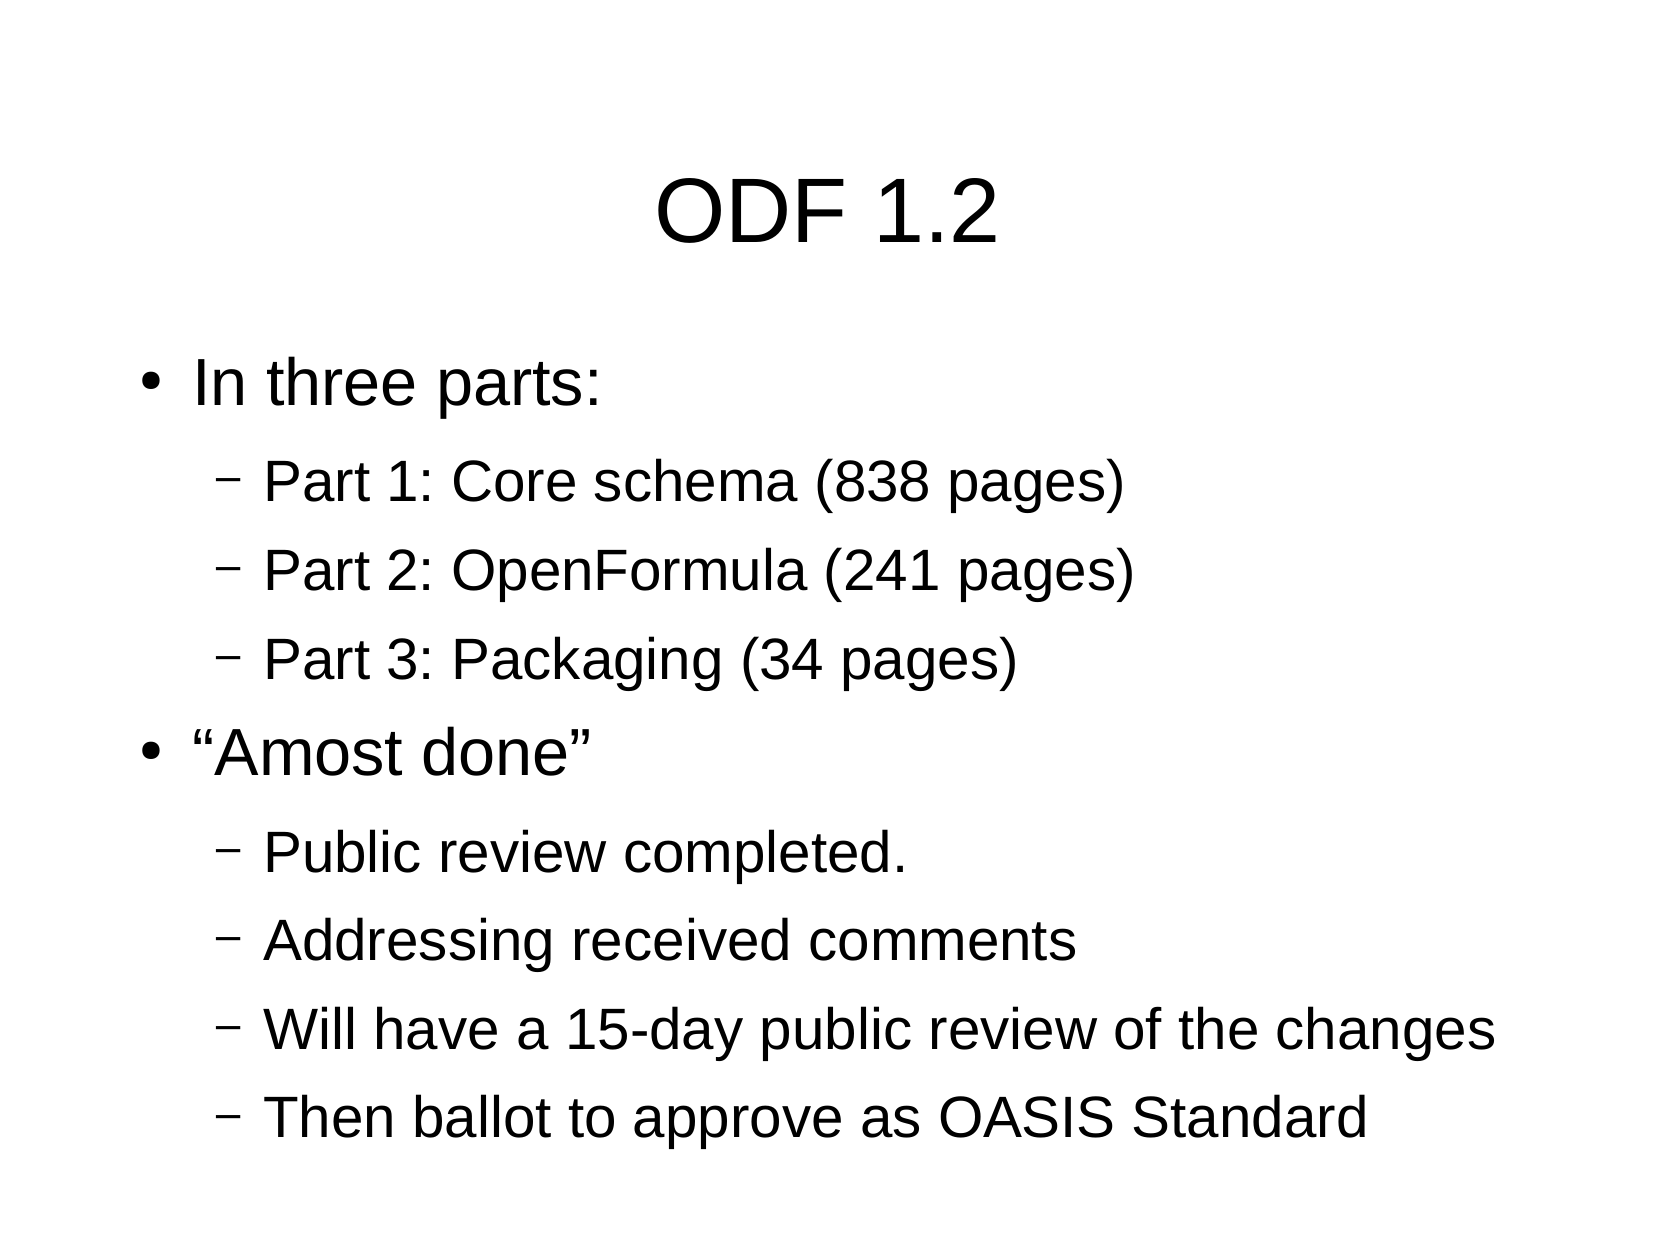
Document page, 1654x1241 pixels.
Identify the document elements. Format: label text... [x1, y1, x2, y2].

title ODF 1.2 [121, 107, 1534, 315]
list In three parts: Part 1: Core schema (838 pages) Part 2: OpenFormula (241 pages) Part 3: Packaging (34 pages) “Amost done” Public review completed. Addressing received comments Will have a 15-day public review of the changes Then ballot to approve as OASIS Standard [121, 344, 1534, 1149]
